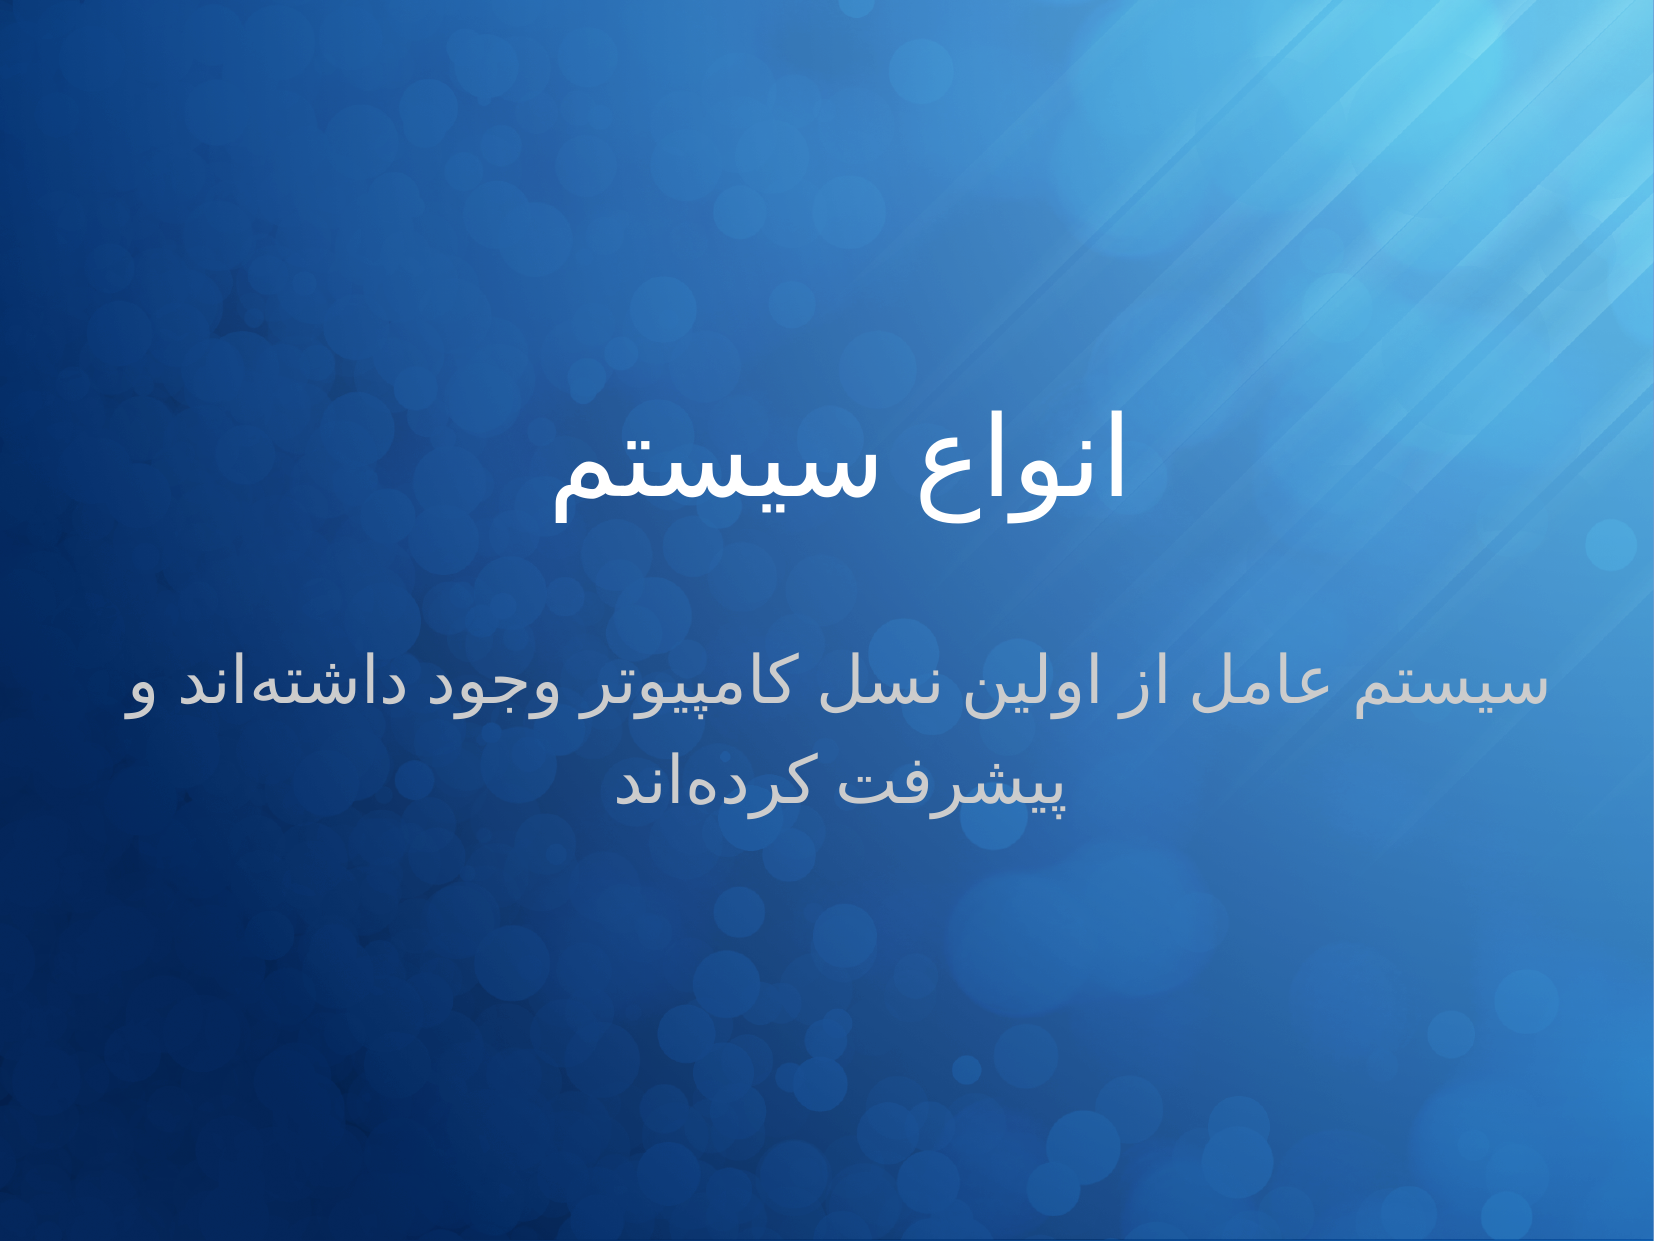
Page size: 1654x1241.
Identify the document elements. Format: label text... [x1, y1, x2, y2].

title انواع سیستم [112, 337, 1570, 601]
subtitle سیستم عامل از اولین نسل کامپیوتر وجود داشته‌اند و پیشرفت کرده‌اند [112, 626, 1570, 836]
picture [0, 0, 1654, 1241]
